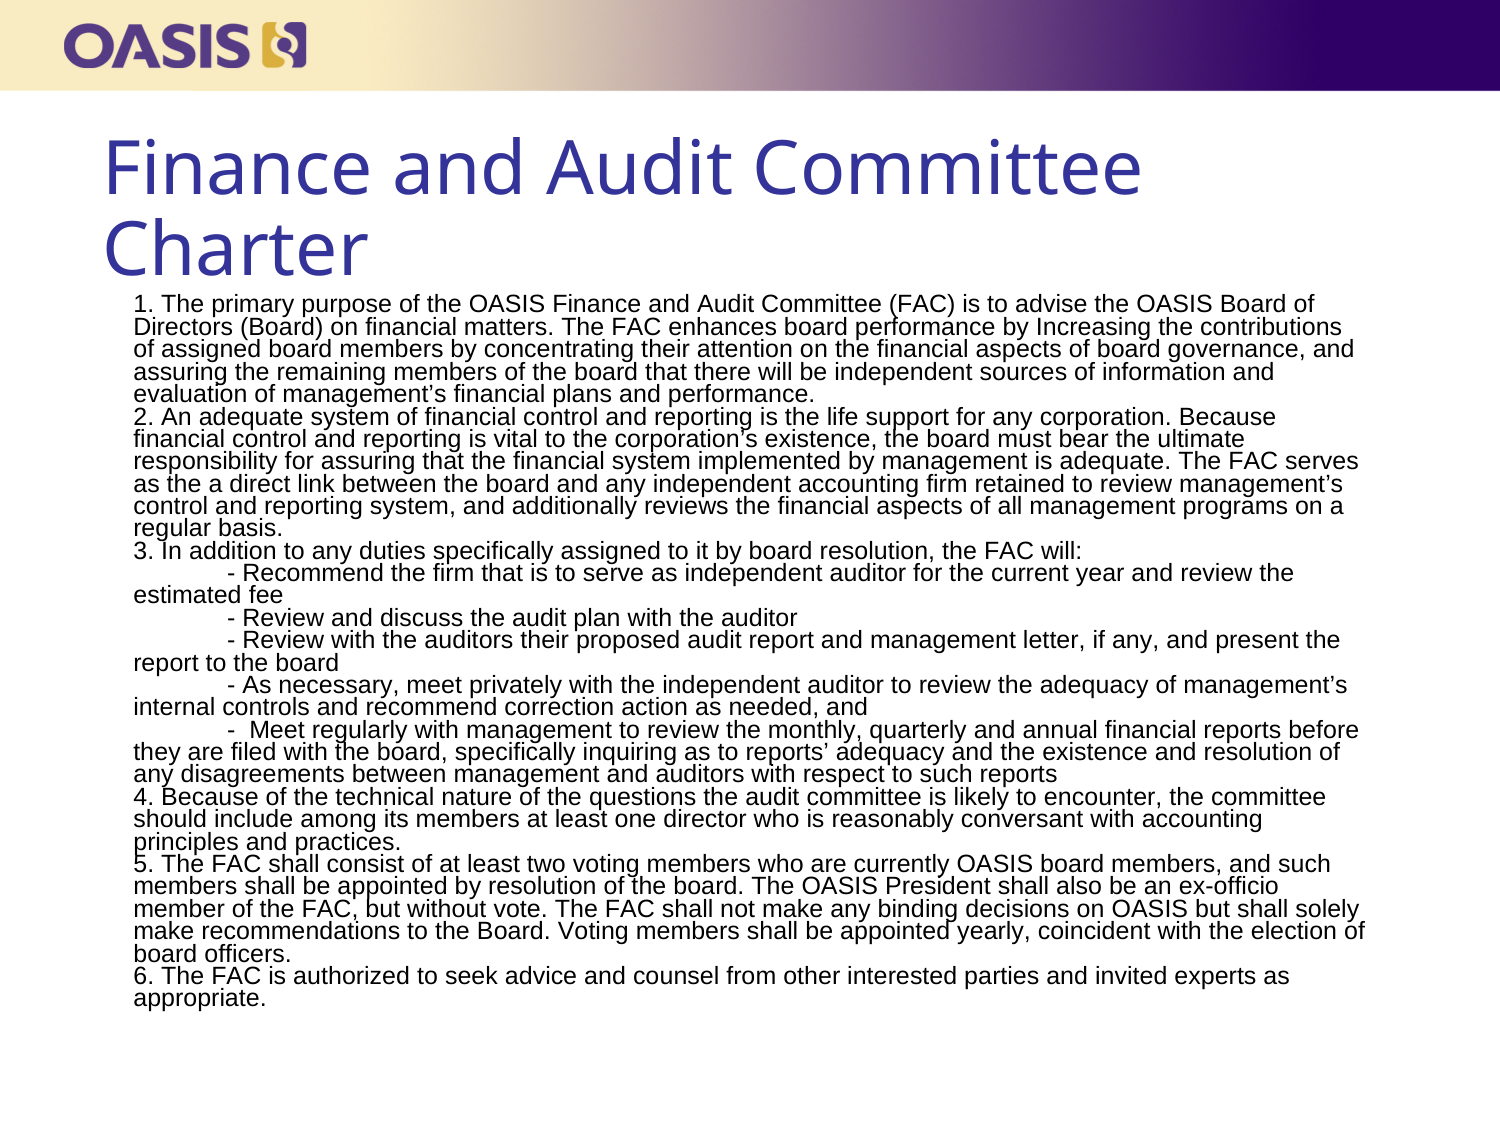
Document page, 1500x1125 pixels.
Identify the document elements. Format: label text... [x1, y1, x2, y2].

list 1. The primary purpose of the OASIS Finance and Audit Committee (FAC) is to advise the OASIS Board of Directors (Board) on financial matters. The FAC enhances board performance by Increasing the contributions of assigned board members by concentrating their attention on the financial aspects of board governance, and assuring the remaining members of the board that there will be independent sources of information and evaluation of management’s financial plans and performance. 2. An adequate system of financial control and reporting is the life support for any corporation. Because financial control and reporting is vital to the corporation’s existence, the board must bear the ultimate responsibility for assuring that the financial system implemented by management is adequate. The FAC serves as the a direct link between the board and any independent accounting firm retained to review management’s control and reporting system, and additionally reviews the financial aspects of all management programs on a regular basis. 3. In addition to any duties specifically assigned to it by board resolution, the FAC will: - Recommend the firm that is to serve as independent auditor for the current year and review the estimated fee - Review and discuss the audit plan with the auditor - Review with the auditors their proposed audit report and management letter, if any, and present the report to the board - As necessary, meet privately with the independent auditor to review the adequacy of management’s internal controls and recommend correction action as needed, and - Meet regularly with management to review the monthly, quarterly and annual financial reports before they are filed with the board, specifically inquiring as to reports’ adequacy and the existence and resolution of any disagreements between management and auditors with respect to such reports 4. Because of the technical nature of the questions the audit committee is likely to encounter, the committee should include among its members at least one director who is reasonably conversant with accounting principles and practices. 5. The FAC shall consist of at least two voting members who are currently OASIS board members, and such members shall be appointed by resolution of the board. The OASIS President shall also be an ex-officio member of the FAC, but without vote. The FAC shall not make any binding decisions on OASIS but shall solely make recommendations to the Board. Voting members shall be appointed yearly, coincident with the election of board officers. 6. The FAC is authorized to seek advice and counsel from other interested parties and invited experts as appropriate. [62, 287, 1388, 1109]
title Finance and Audit Committee Charter [87, 112, 1238, 287]
picture [0, 0, 1500, 1125]
